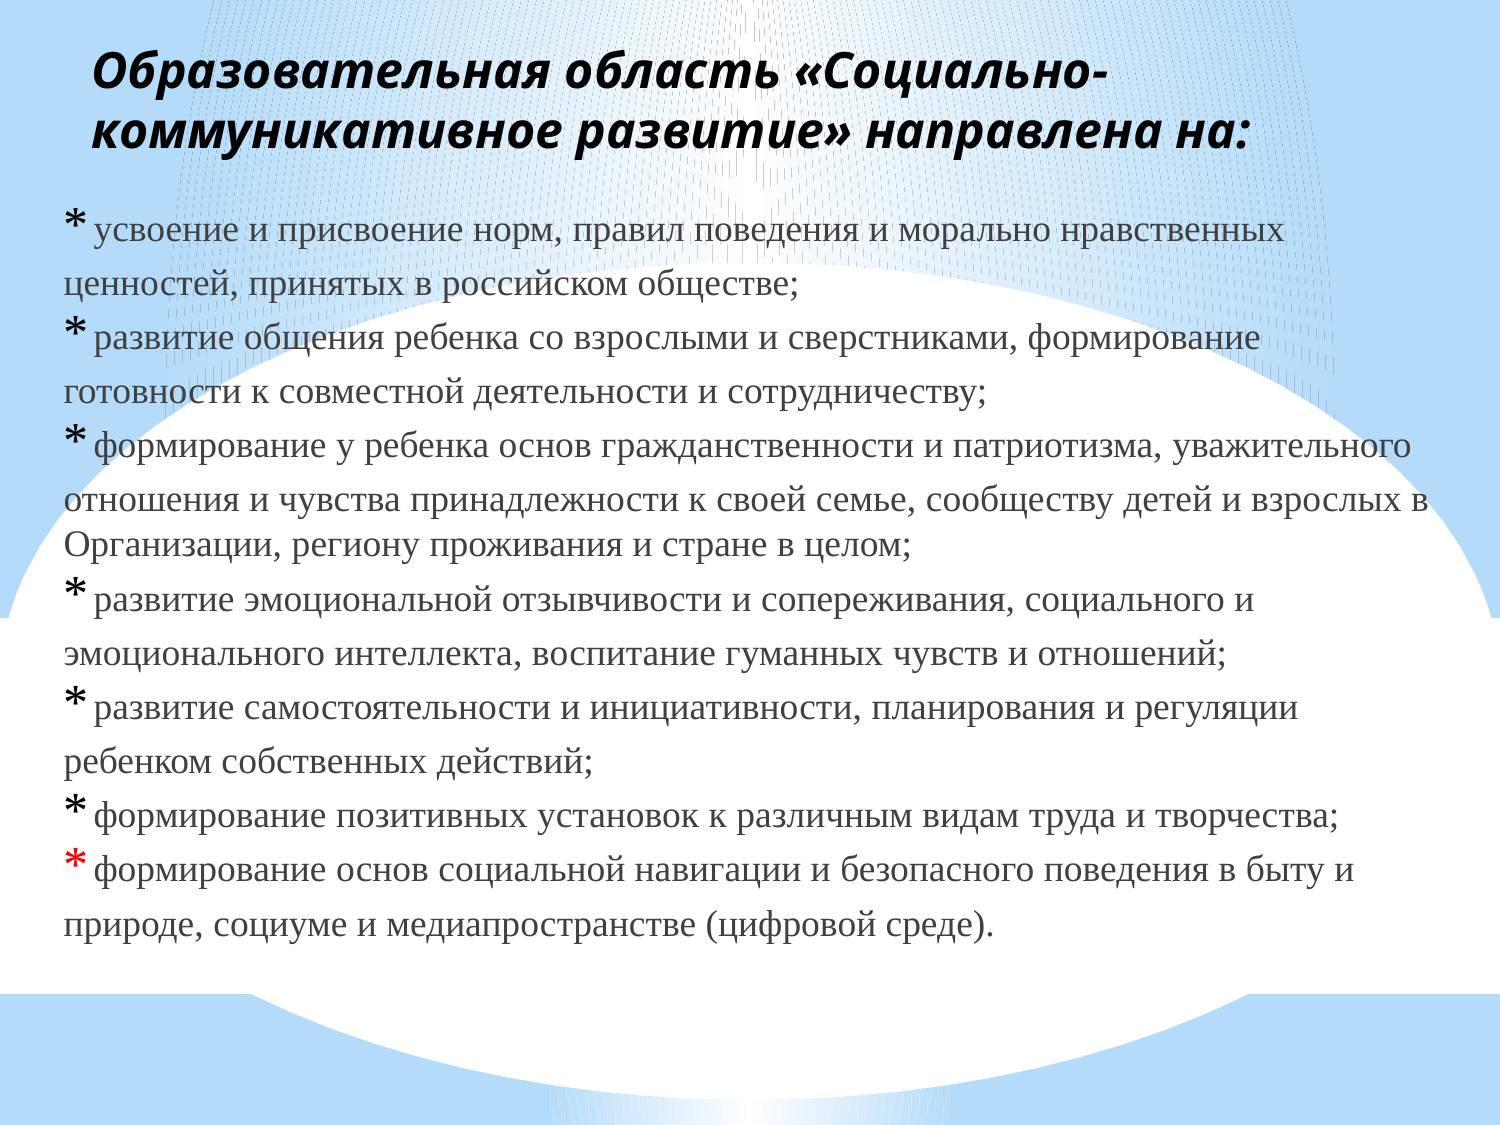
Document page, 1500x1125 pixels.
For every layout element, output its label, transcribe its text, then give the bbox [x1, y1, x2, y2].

title Образовательная область «Социально-коммуникативное развитие» направлена на: [76, 30, 1483, 197]
list усвоение и присвоение норм, правил поведения и морально нравственных ценностей, принятых в российском обществе; развитие общения ребенка со взрослыми и сверстниками, формирование готовности к совместной деятельности и сотрудничеству; формирование у ребенка основ гражданственности и патриотизма, уважительного отношения и чувства принадлежности к своей семье, сообществу детей и взрослых в Организации, региону проживания и стране в целом; развитие эмоциональной отзывчивости и сопереживания, социального и эмоционального интеллекта, воспитание гуманных чувств и отношений; развитие самостоятельности и инициативности, планирования и регуляции ребенком собственных действий; формирование позитивных установок к различным видам труда и творчества; формирование основ социальной навигации и безопасного поведения в быту и природе, социуме и медиапространстве (цифровой среде). [41, 196, 1447, 1094]
